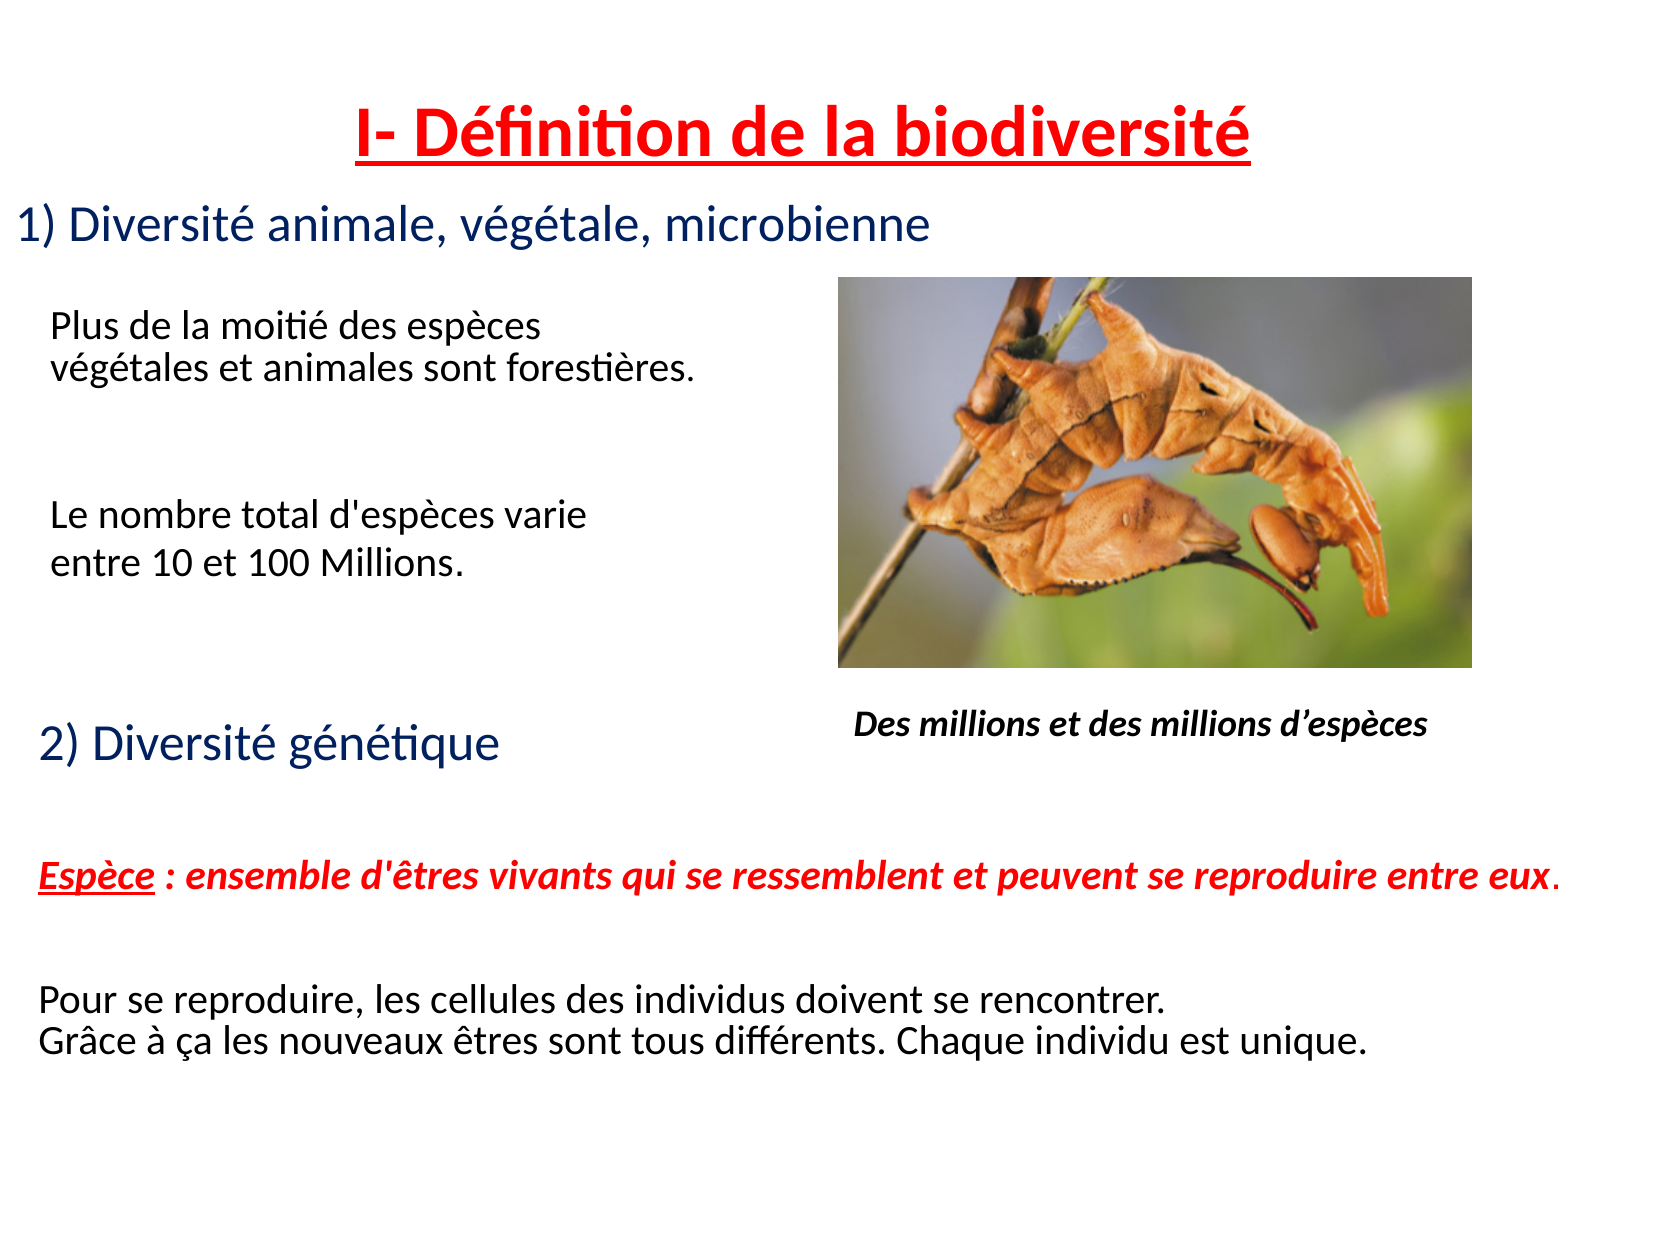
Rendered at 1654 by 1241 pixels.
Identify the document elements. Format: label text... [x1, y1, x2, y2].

title I- Définition de la biodiversité [59, 23, 1548, 231]
text_box Le nombre total d'espèces varie entre 10 et 100 Millions. [35, 490, 650, 608]
picture [838, 277, 1472, 668]
text_box Pour se reproduire, les cellules des individus doivent se rencontrer. Grâce à ça les nouveaux êtres sont tous différents. Chaque individu est unique. [23, 974, 1395, 1093]
text_box Espèce : ensemble d'êtres vivants qui se ressemblent et peuvent se reproduire entre eux. [23, 844, 1642, 911]
text_box Plus de la moitié des espèces végétales et animales sont forestières. [35, 301, 721, 419]
text_box 1) Diversité animale, végétale, microbienne [0, 194, 970, 383]
text_box 2) Diversité génétique [23, 714, 522, 794]
text_box Des millions et des millions d’espèces [838, 690, 1583, 752]
